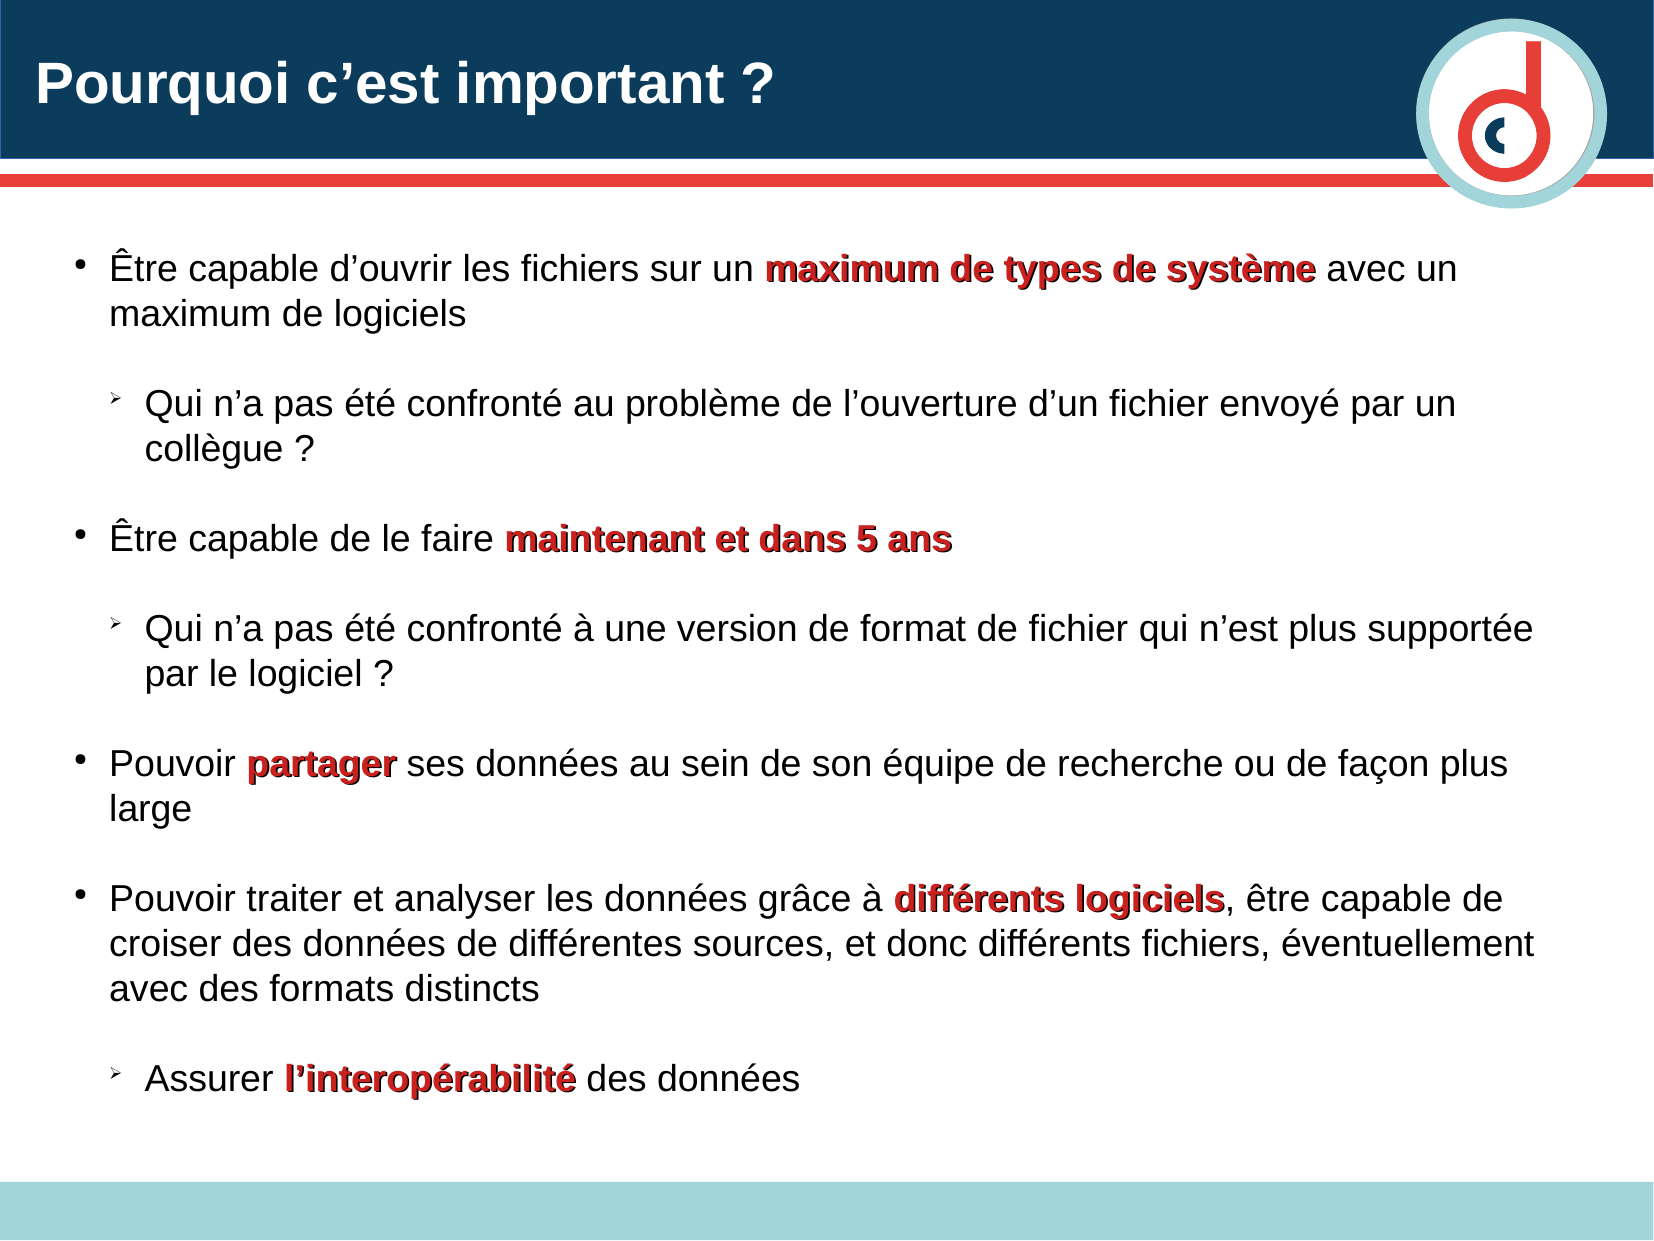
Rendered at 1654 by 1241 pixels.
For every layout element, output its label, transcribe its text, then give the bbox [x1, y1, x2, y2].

title Pourquoi c’est important ? [35, 11, 1429, 159]
text_box Être capable d’ouvrir les fichiers sur un maximum de types de système avec un maximum de logiciels Qui n’a pas été confronté au problème de l’ouverture d’un fichier envoyé par un collègue ? Être capable de le faire maintenant et dans 5 ans Qui n’a pas été confronté à une version de format de fichier qui n’est plus supportée par le logiciel ? Pouvoir partager ses données au sein de son équipe de recherche ou de façon plus large Pouvoir traiter et analyser les données grâce à différents logiciels, être capable de croiser des données de différentes sources, et donc différents fichiers, éventuellement avec des formats distincts Assurer l’interopérabilité des données [58, 236, 1595, 1152]
